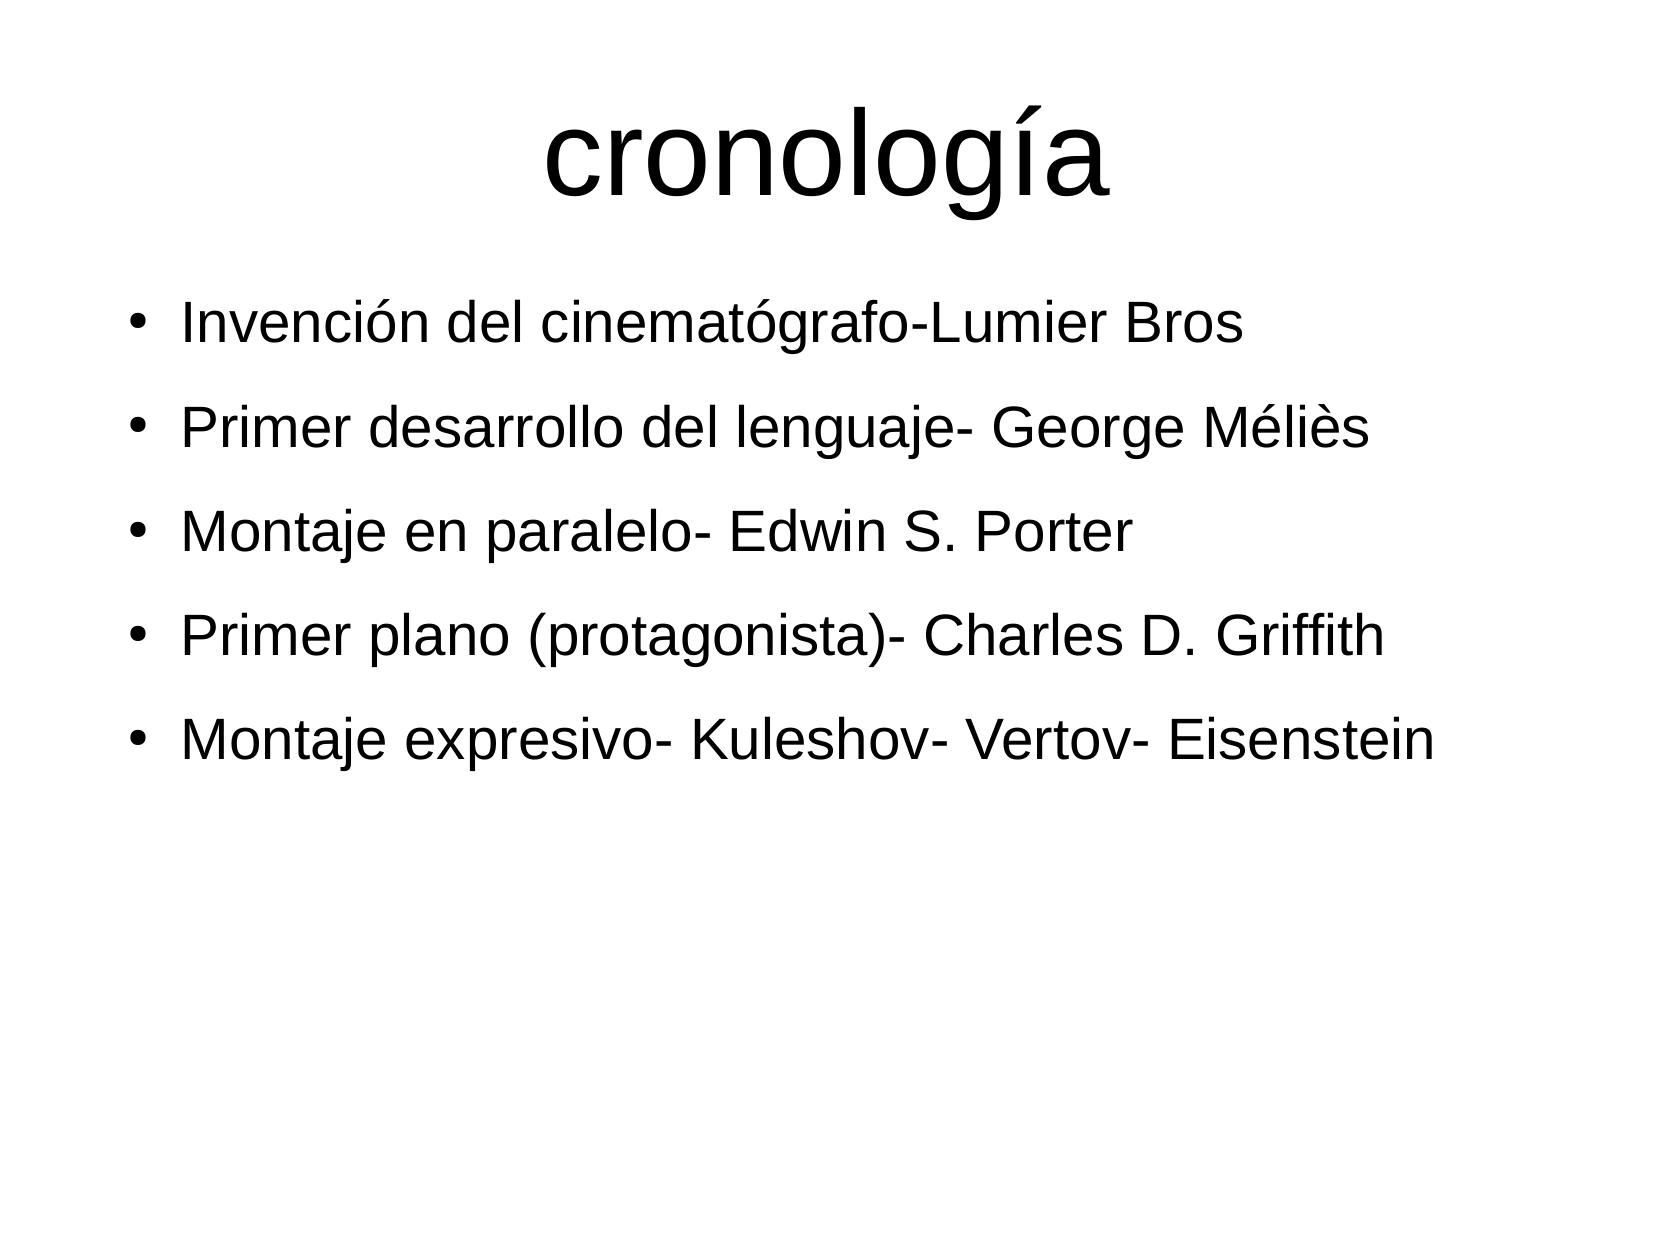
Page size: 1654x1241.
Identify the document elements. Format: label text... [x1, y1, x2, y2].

title cronología [82, 49, 1571, 257]
list Invención del cinematógrafo-Lumier Bros Primer desarrollo del lenguaje- George Méliès Montaje en paralelo- Edwin S. Porter Primer plano (protagonista)- Charles D. Griffith Montaje expresivo- Kuleshov- Vertov- Eisenstein [109, 290, 1529, 1010]
